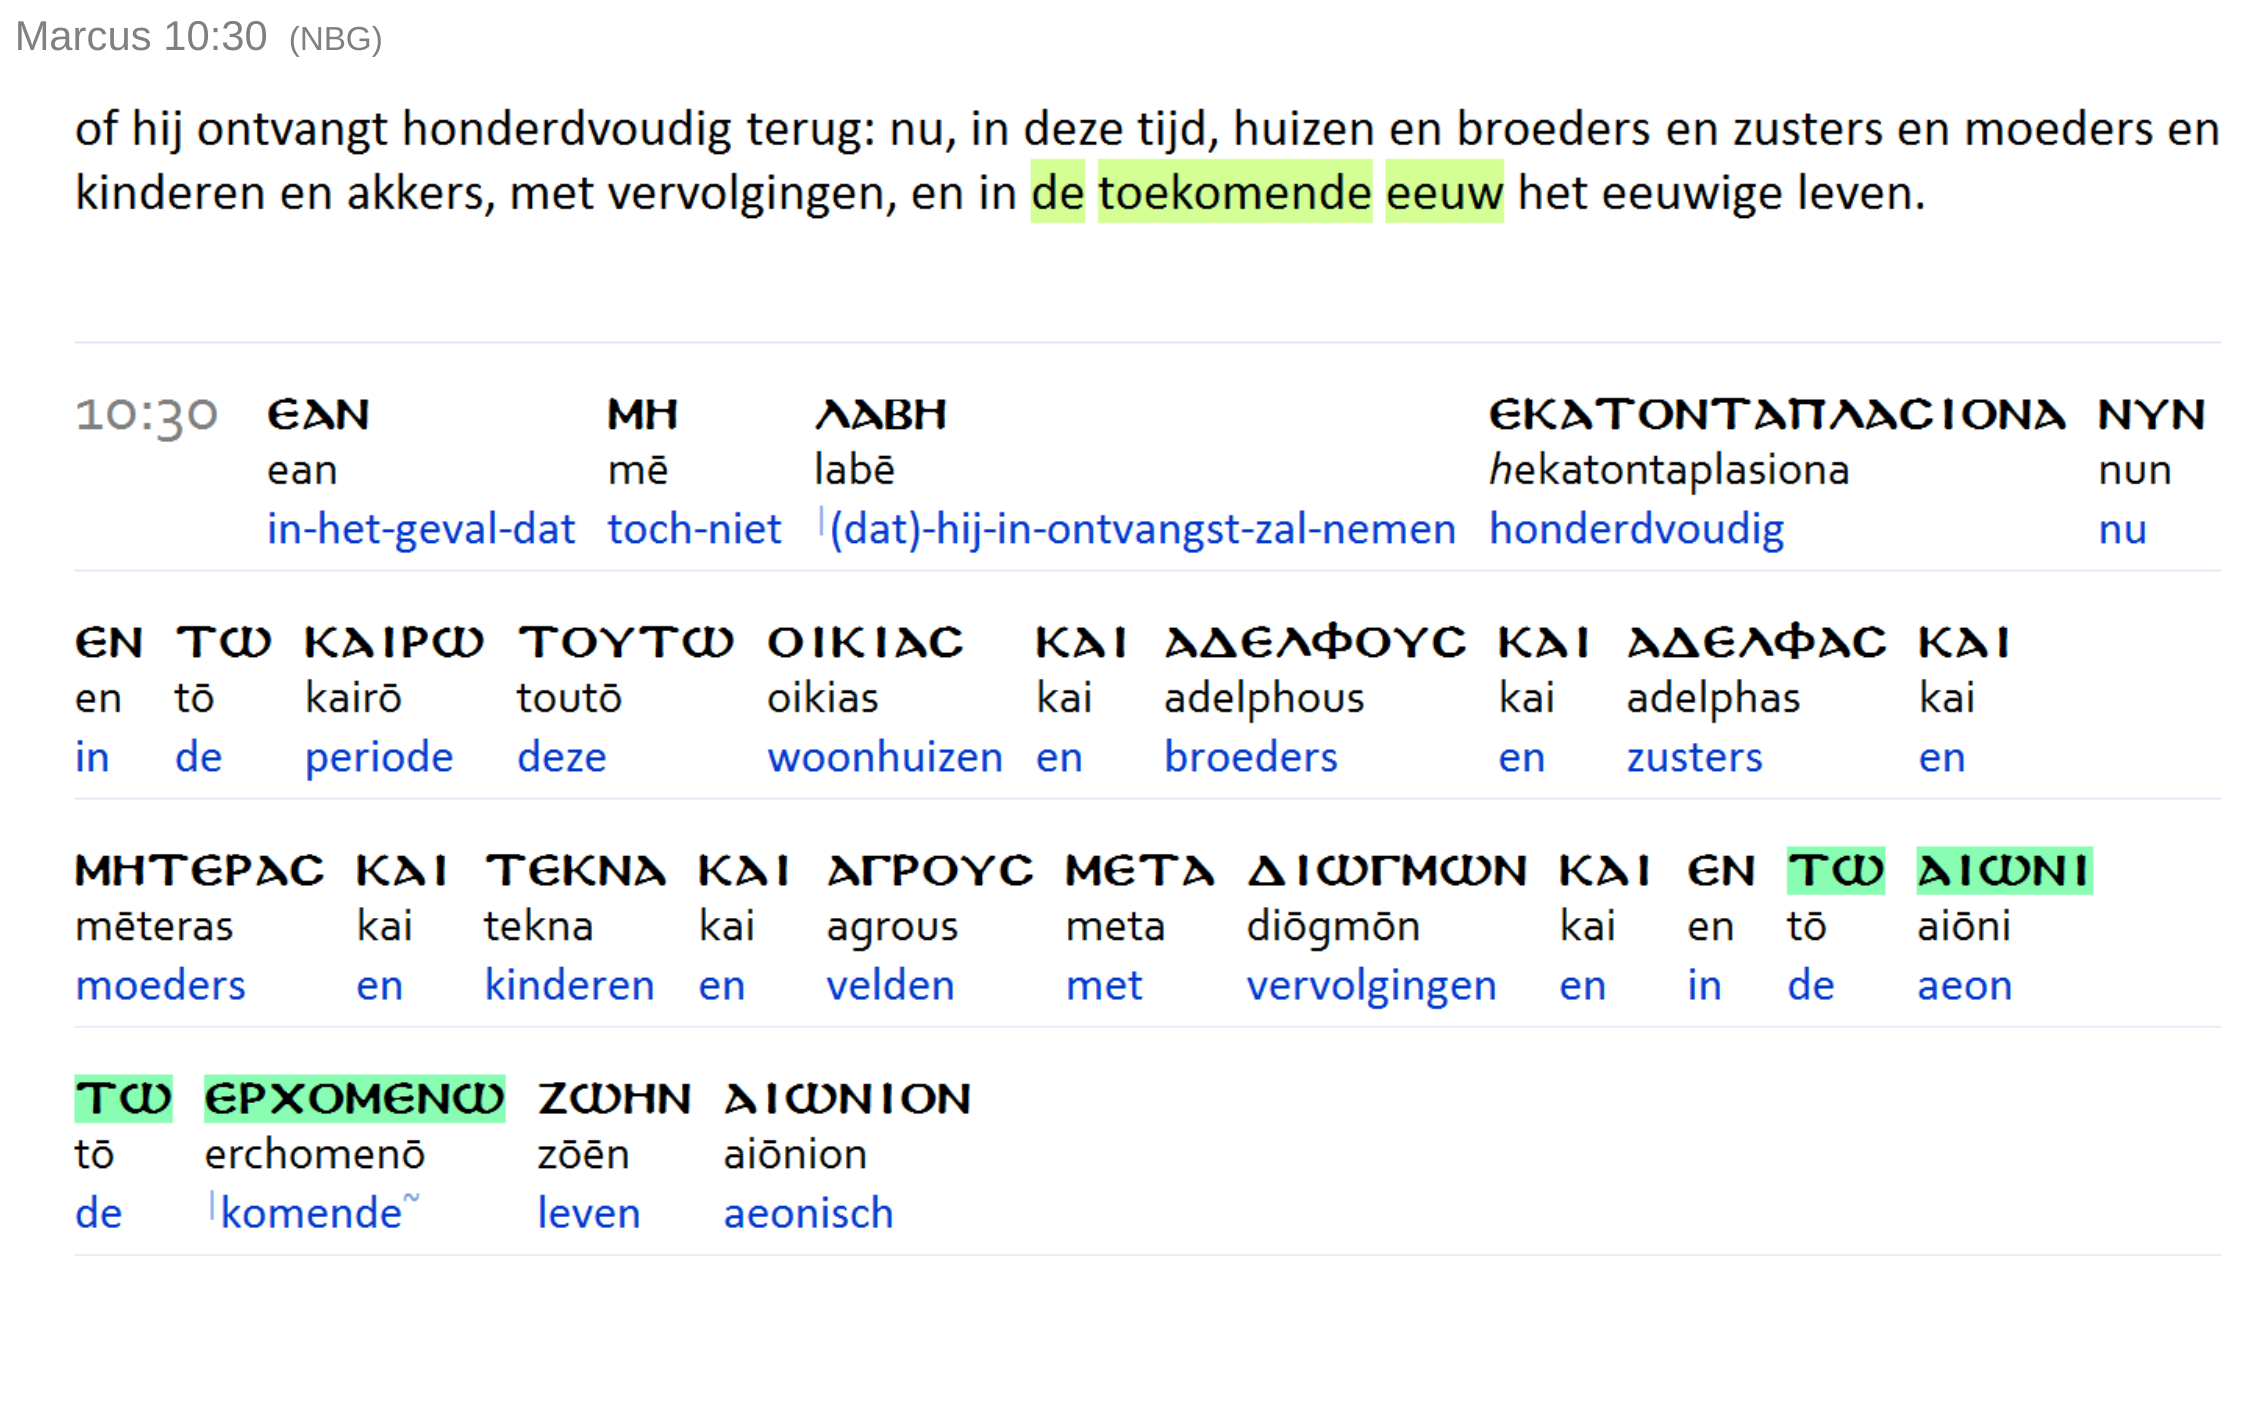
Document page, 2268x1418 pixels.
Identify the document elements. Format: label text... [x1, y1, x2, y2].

text_box Marcus 10:30 (NBG) [0, 5, 556, 69]
picture [6, 92, 2256, 1267]
